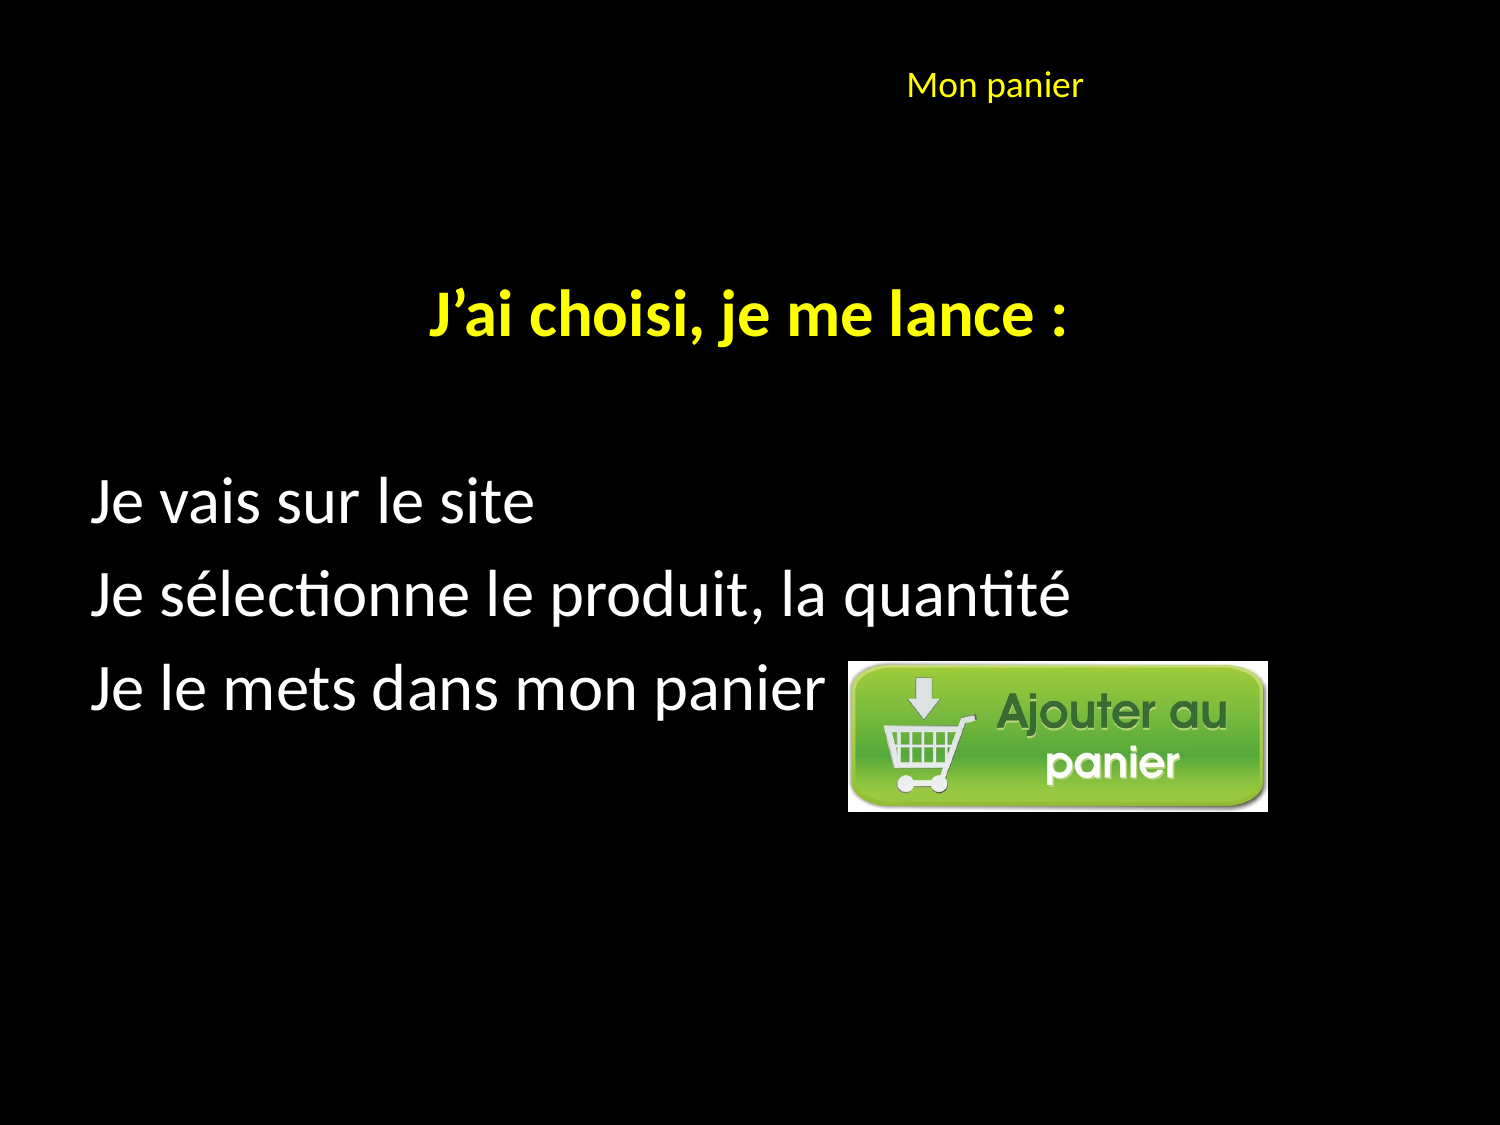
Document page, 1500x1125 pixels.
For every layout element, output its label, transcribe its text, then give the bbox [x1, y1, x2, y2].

picture [848, 661, 1268, 812]
list J’ai choisi, je me lance : Je vais sur le site Je sélectionne le produit, la quantité Je le mets dans mon panier [75, 262, 1425, 1005]
text_box Mon panier [891, 52, 1108, 113]
